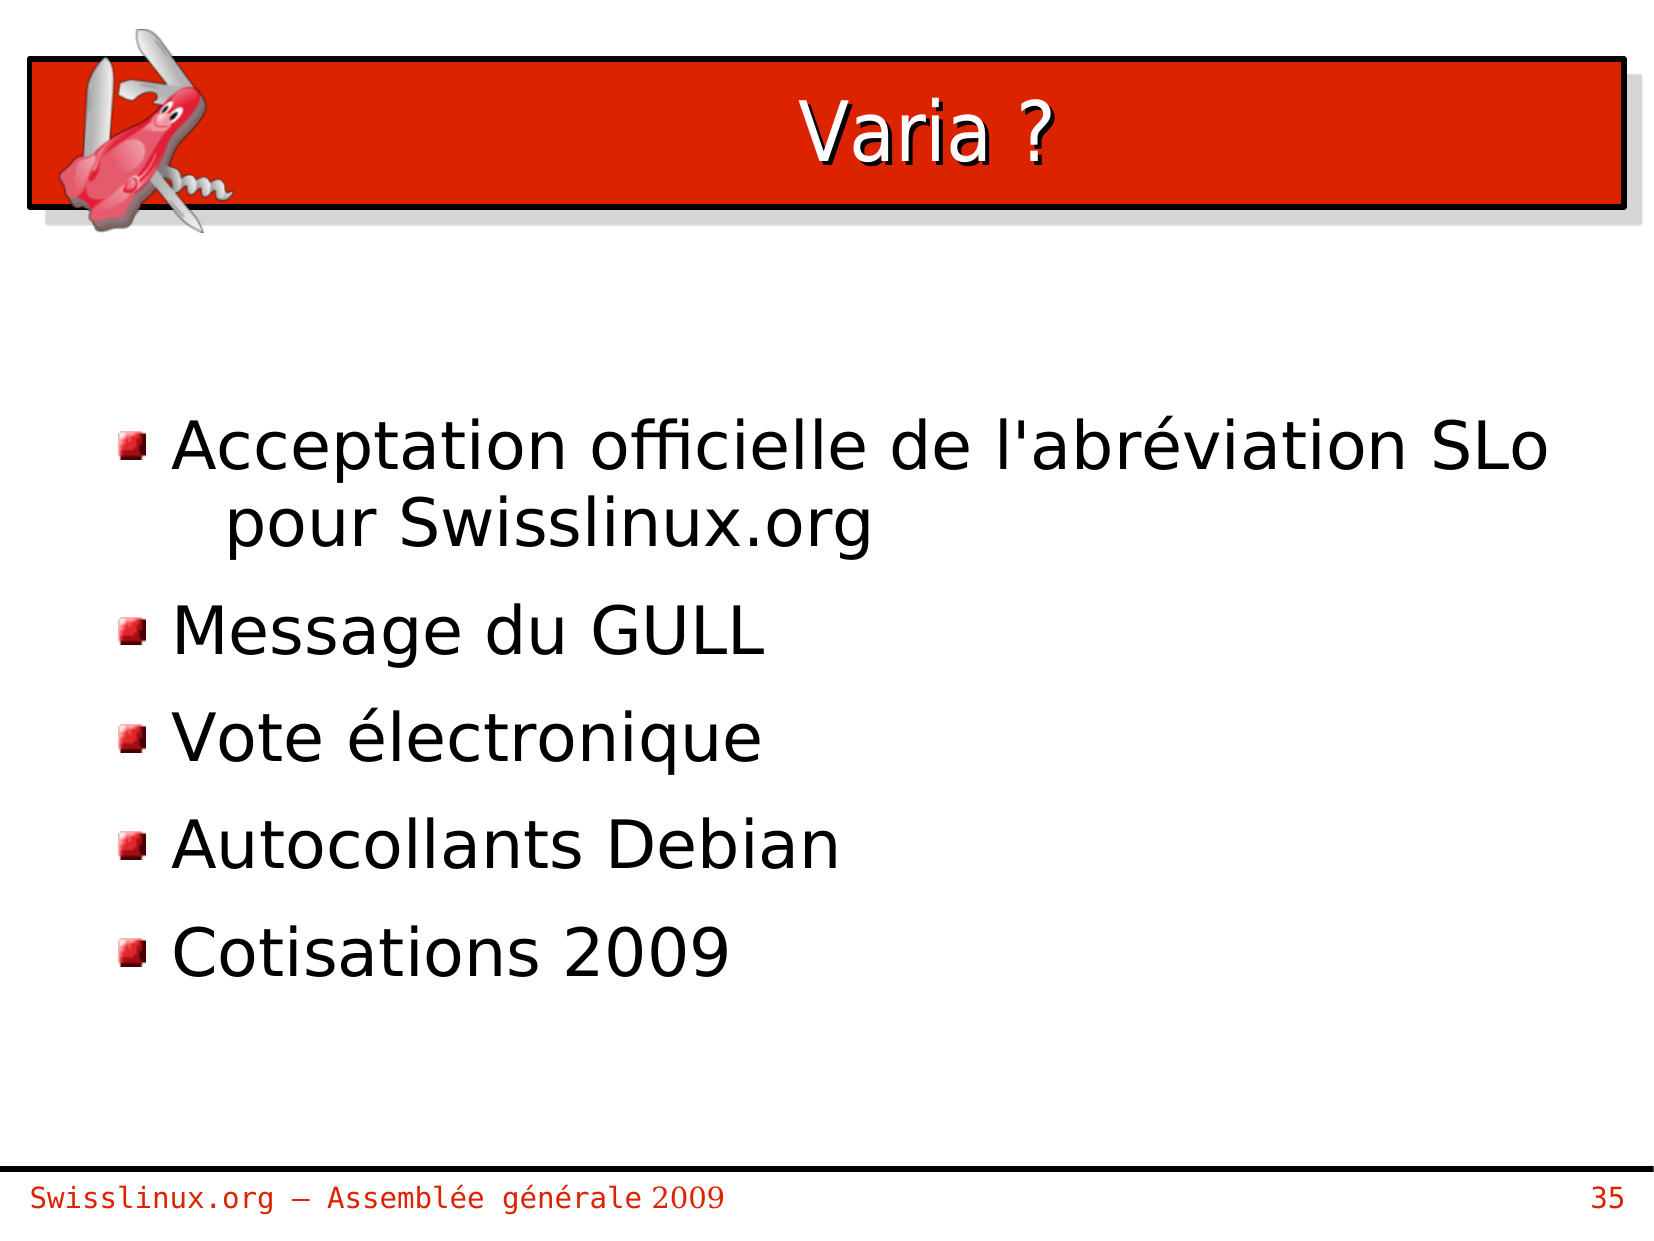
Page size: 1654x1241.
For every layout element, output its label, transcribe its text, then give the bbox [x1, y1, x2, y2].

title Varia ? [259, 84, 1595, 182]
picture [59, 29, 234, 233]
list Acceptation officielle de l'abréviation SLo pour Swisslinux.org Message du GULL Vote électronique Autocollants Debian Cotisations 2009 [82, 297, 1571, 1102]
